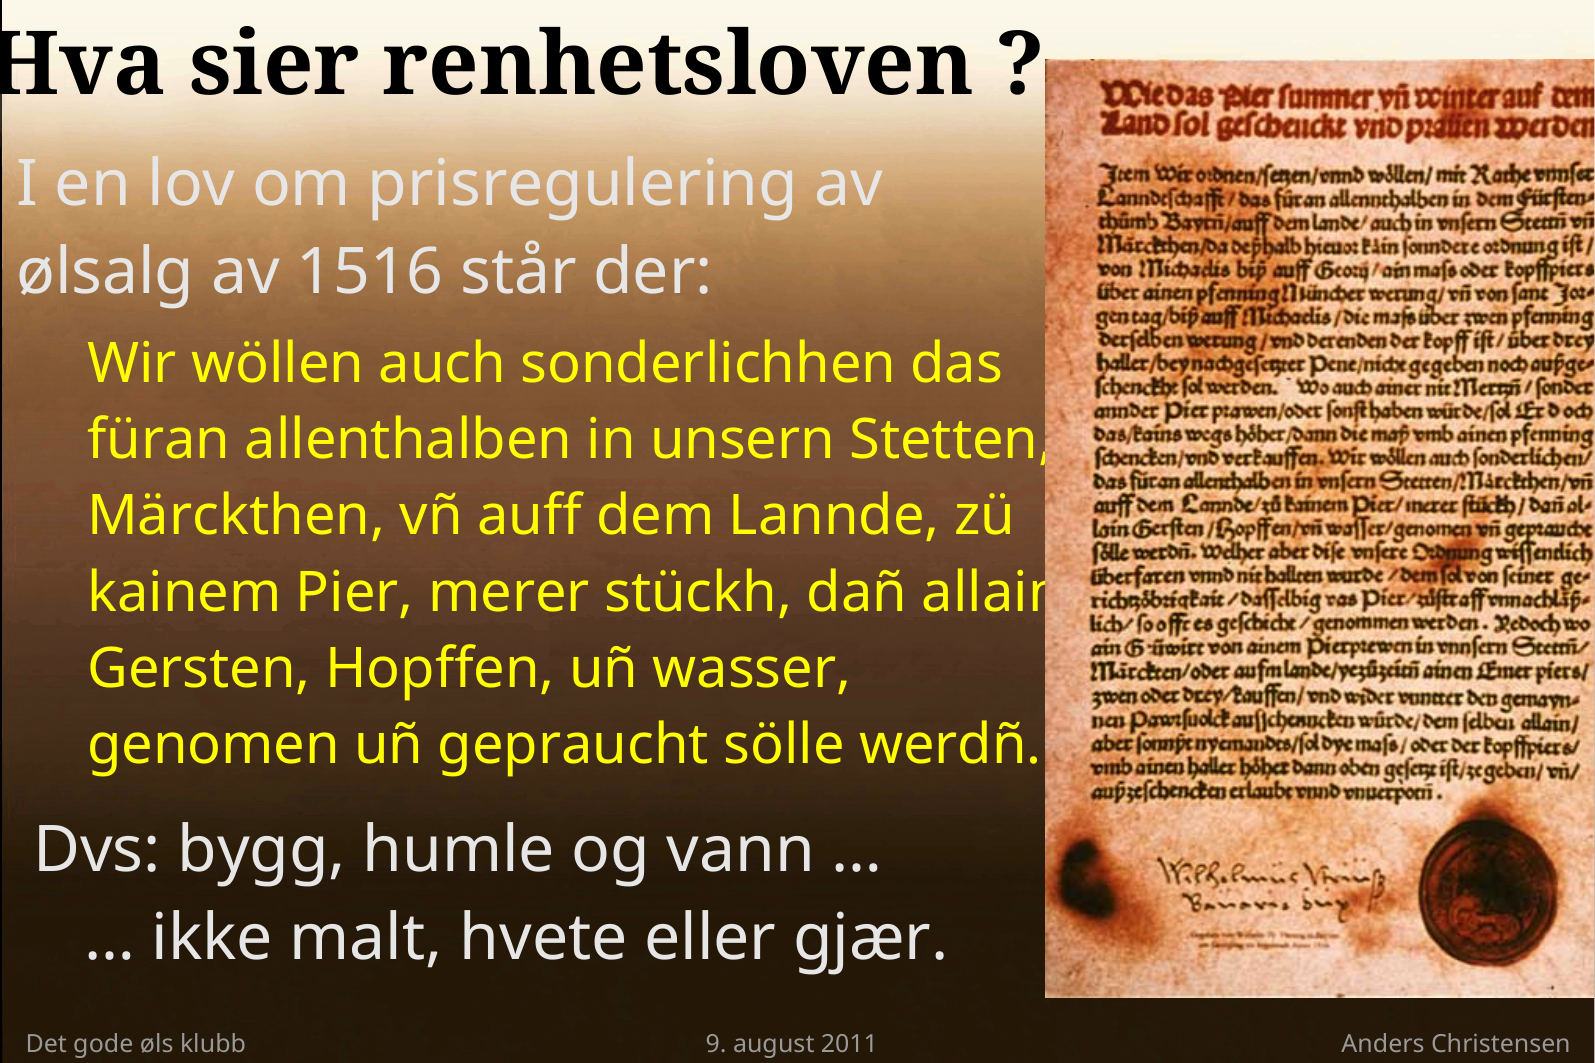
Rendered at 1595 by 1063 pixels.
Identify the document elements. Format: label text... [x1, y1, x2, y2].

picture [0, 0, 1595, 1063]
title Hva sier renhetsloven ? [0, 0, 1113, 107]
list I en lov om prisregulering av ølsalg av 1516 står der: Wir wöllen auch sonderlichhen das füran allenthalben in unsern Stetten, Märckthen, vñ auff dem Lannde, zü kainem Pier, merer stückh, dañ allain Gersten, Hopffen, uñ wasser, genomen uñ gepraucht sölle werdñ. Dvs: bygg, humle og vann … … ikke malt, hvete eller gjær. [0, 137, 1064, 1063]
